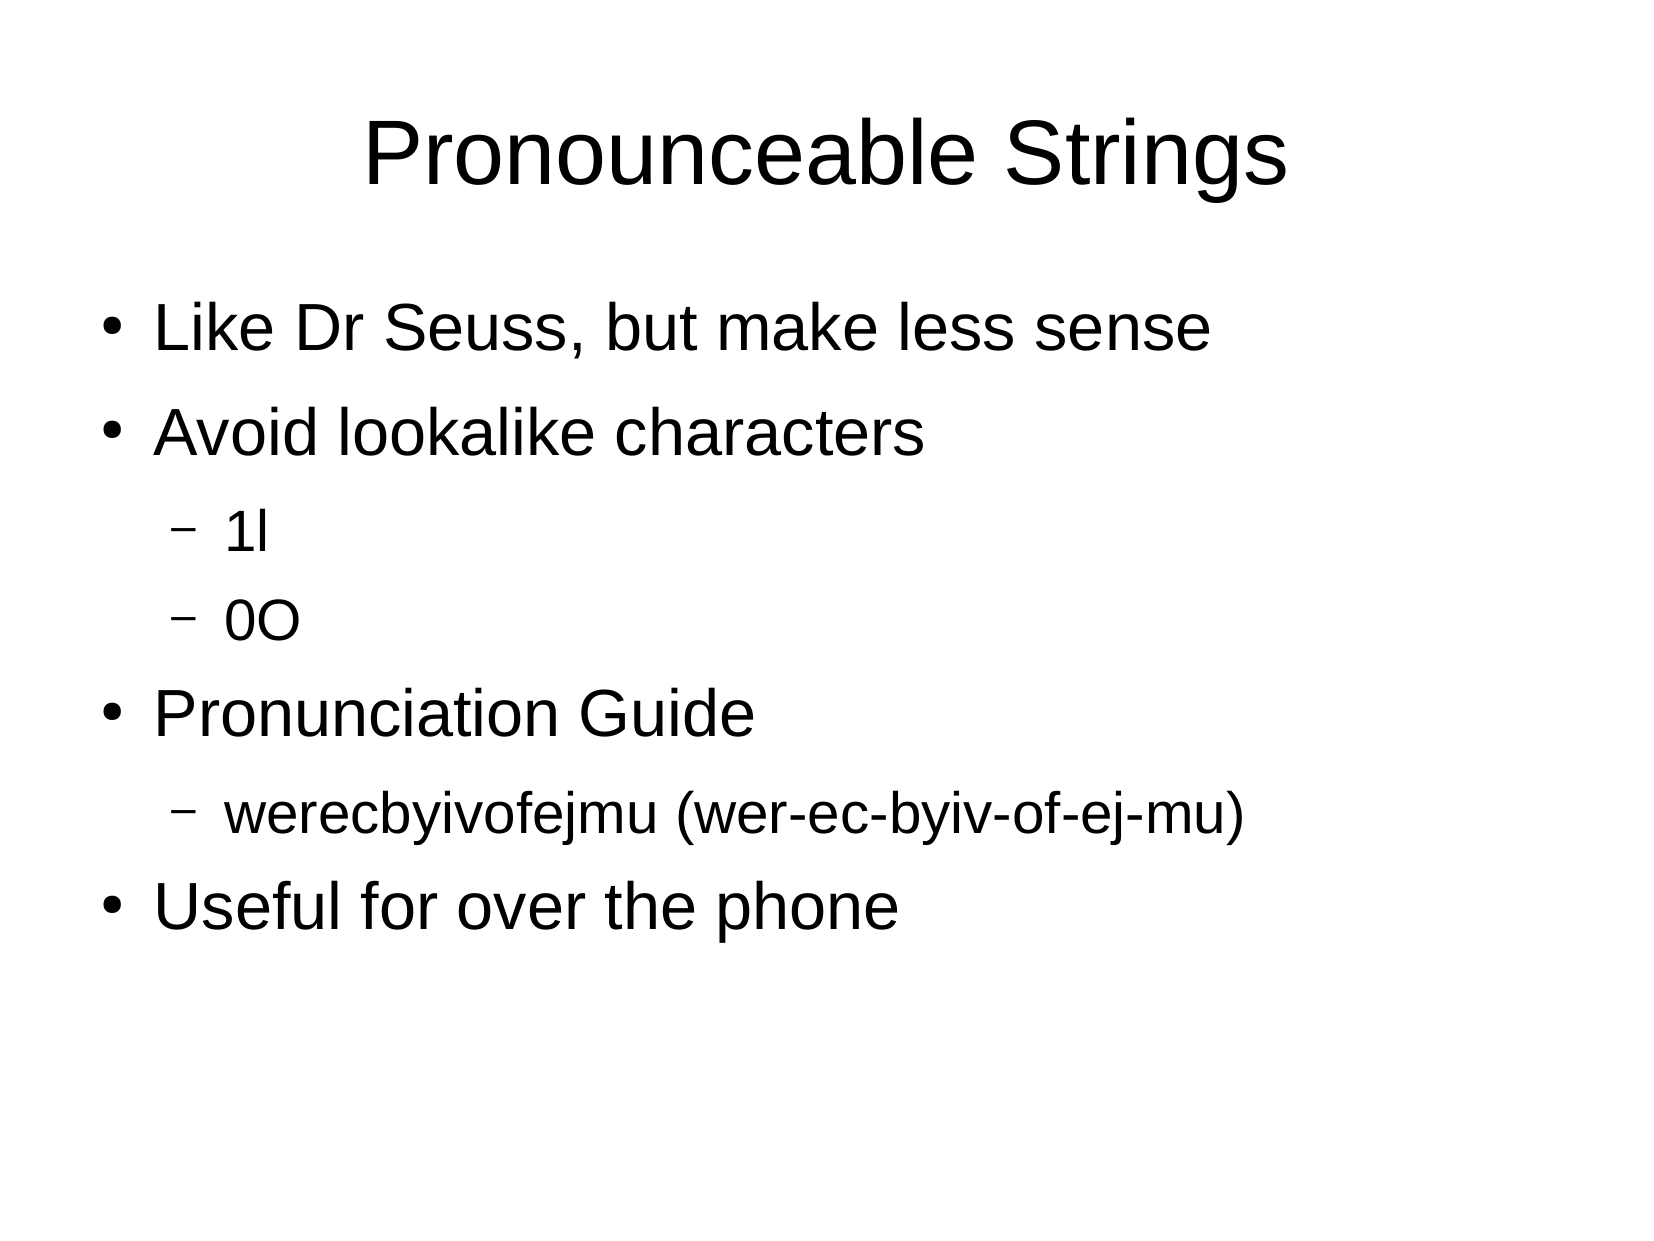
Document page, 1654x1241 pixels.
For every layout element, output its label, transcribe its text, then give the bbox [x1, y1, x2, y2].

title Pronounceable Strings [82, 49, 1571, 257]
list Like Dr Seuss, but make less sense Avoid lookalike characters 1l 0O Pronunciation Guide werecbyivofejmu (wer-ec-byiv-of-ej-mu) Useful for over the phone [82, 290, 1571, 1010]
